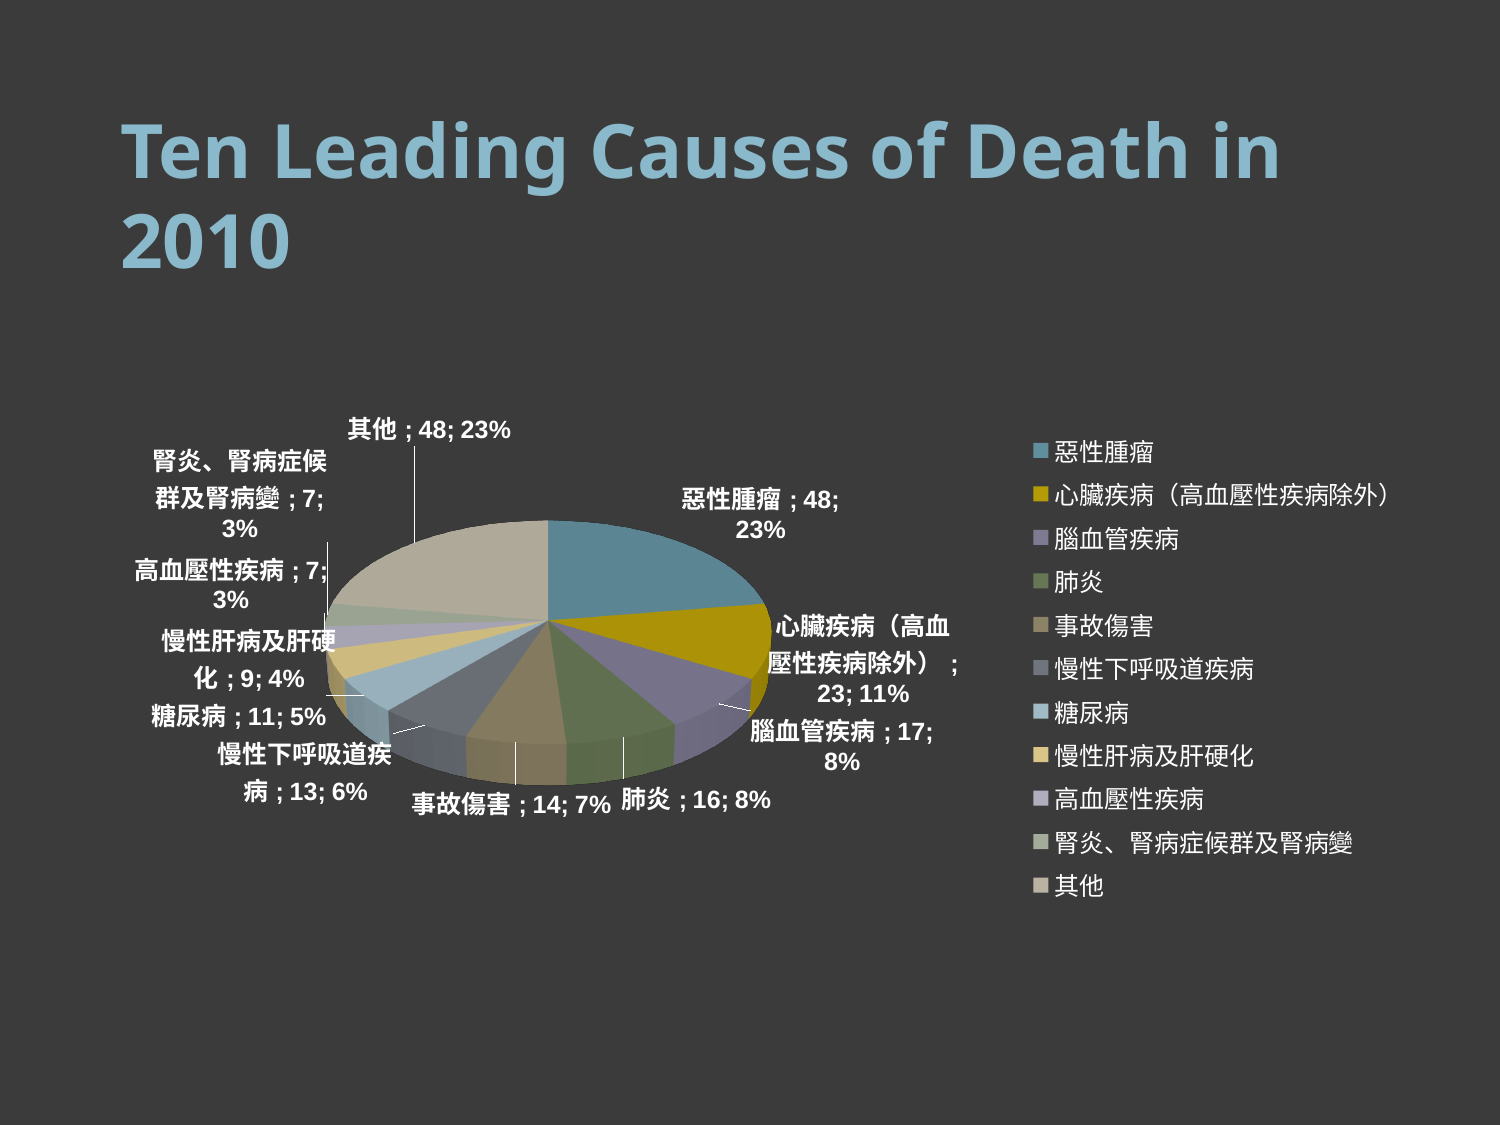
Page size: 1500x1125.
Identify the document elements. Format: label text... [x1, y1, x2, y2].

chart [70, 262, 1425, 1043]
title Ten Leading Causes of Death in 2010 [112, 76, 1388, 292]
